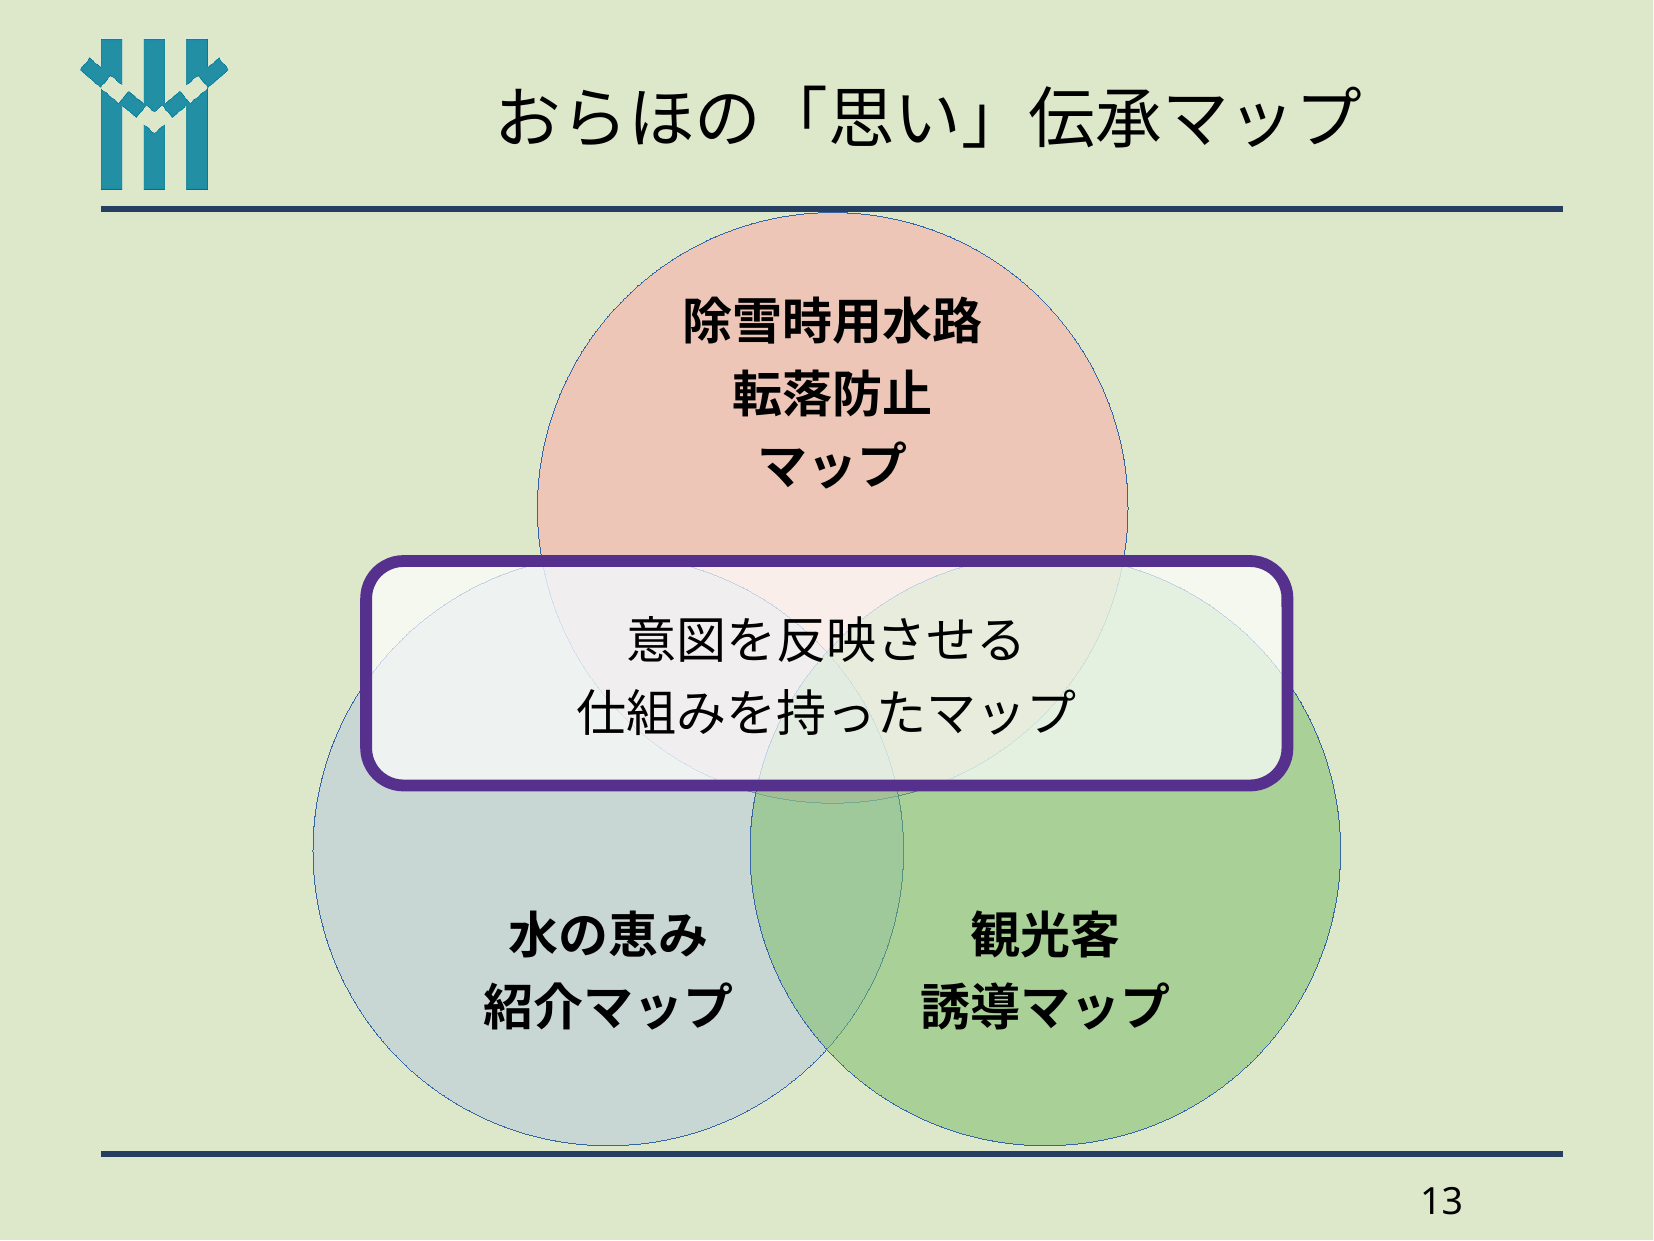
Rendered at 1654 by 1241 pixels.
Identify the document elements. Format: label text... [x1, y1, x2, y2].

text_box 意図を反映させる 仕組みを持ったマップ [366, 561, 1288, 786]
title おらほの「思い」伝承マップ [295, 24, 1561, 203]
text_box 除雪時用水路 転落防止 マップ [537, 212, 1129, 561]
text_box 観光客 誘導マップ [986, 555, 1104, 561]
picture [59, 15, 249, 209]
text_box 水の恵み 紹介マップ [549, 555, 667, 561]
text_box 観光客 誘導マップ [750, 682, 1341, 1146]
text_box 水の恵み 紹介マップ [312, 681, 826, 1146]
